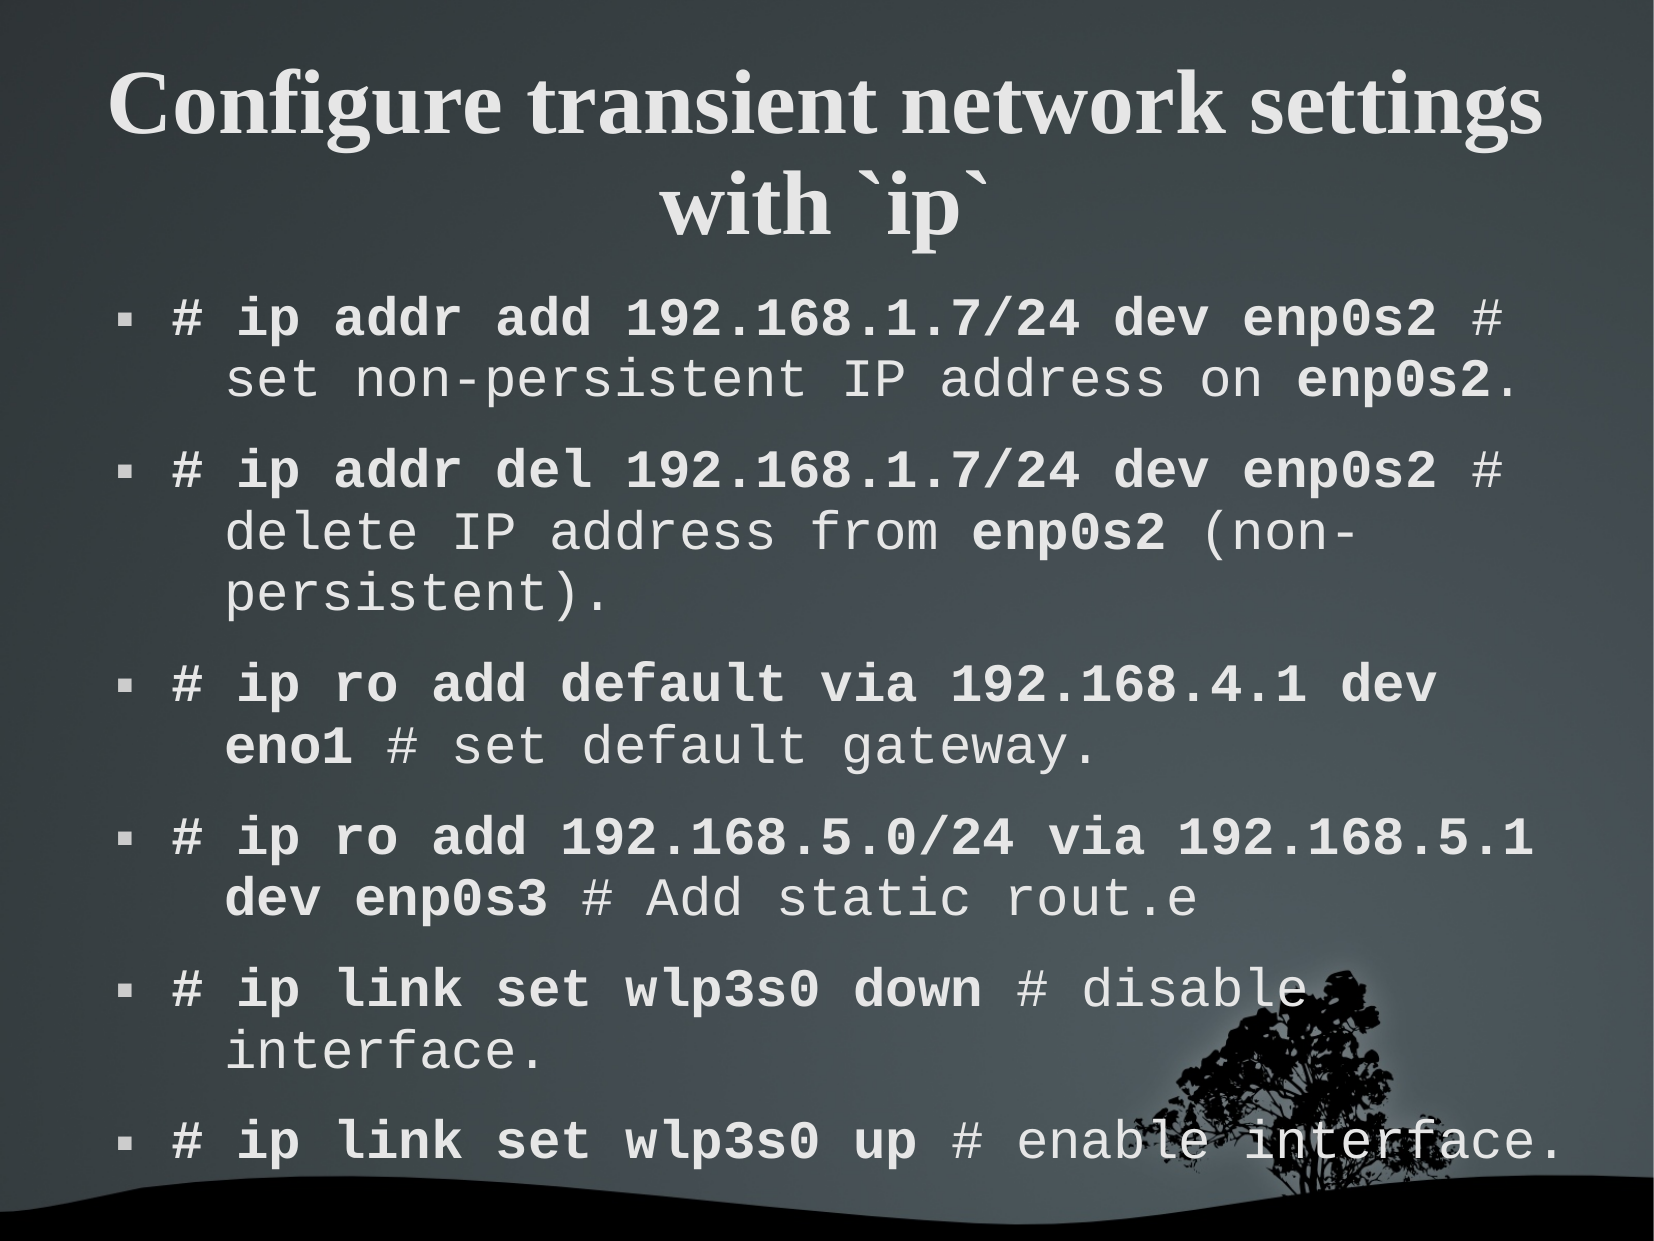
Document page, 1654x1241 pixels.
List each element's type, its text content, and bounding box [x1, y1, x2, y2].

picture [0, 0, 1654, 1241]
title Configure transient network settings with `ip` [82, 49, 1571, 257]
list # ip addr add 192.168.1.7/24 dev enp0s2 # set non-persistent IP address on enp0s2. # ip addr del 192.168.1.7/24 dev enp0s2 # delete IP address from enp0s2 (non-persistent). # ip ro add default via 192.168.4.1 dev eno1 # set default gateway. # ip ro add 192.168.5.0/24 via 192.168.5.1 dev enp0s3 # Add static rout.e # ip link set wlp3s0 down # disable interface. # ip link set wlp3s0 up # enable interface. [82, 290, 1571, 1176]
